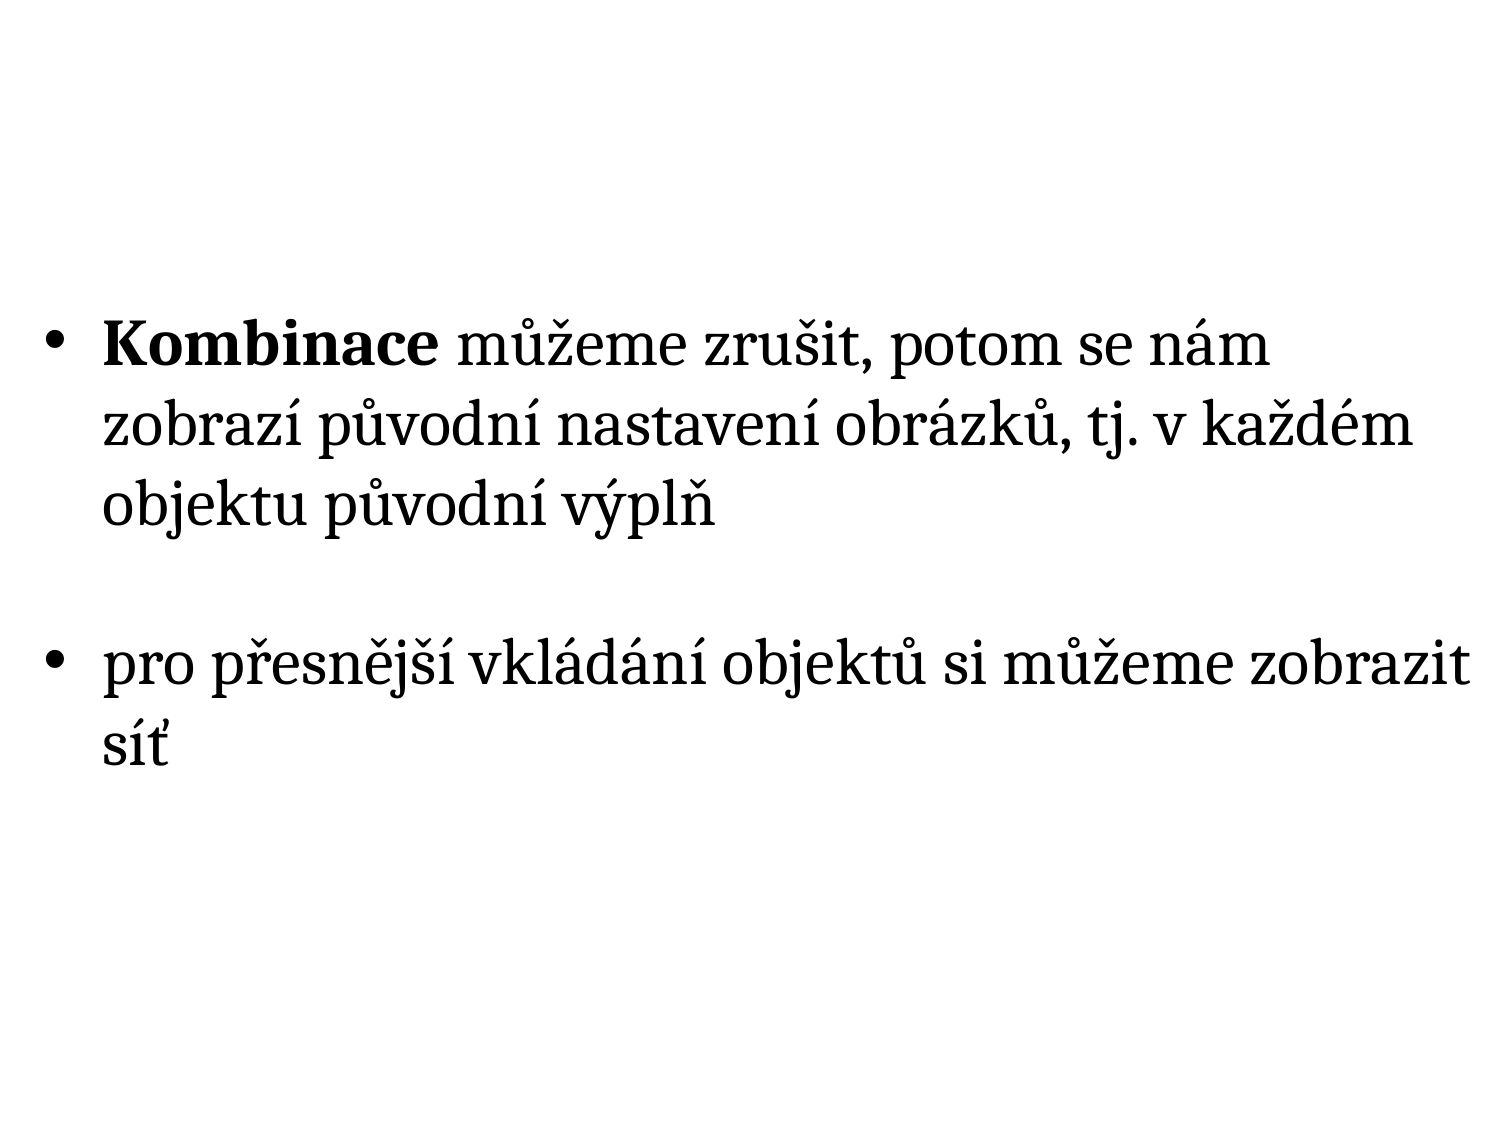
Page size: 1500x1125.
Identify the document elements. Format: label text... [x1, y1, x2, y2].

text_box Kombinace můžeme zrušit, potom se nám zobrazí původní nastavení obrázků, tj. v každém objektu původní výplň pro přesnější vkládání objektů si můžeme zobrazit síť [0, 290, 1500, 947]
